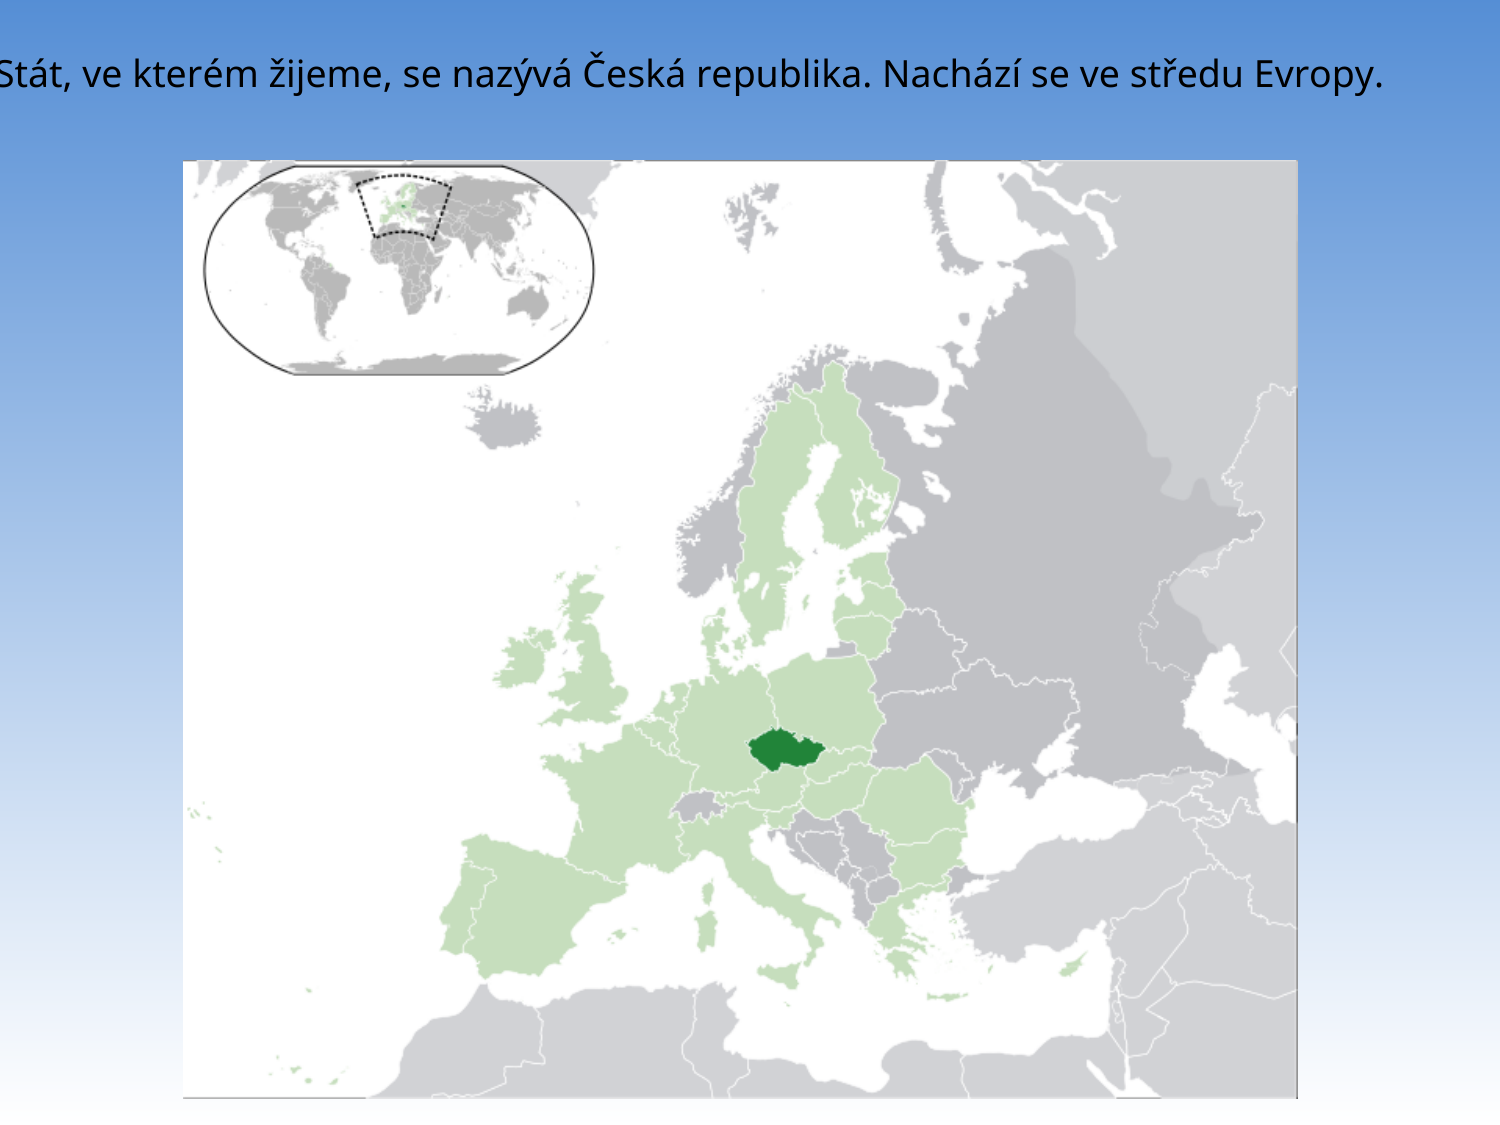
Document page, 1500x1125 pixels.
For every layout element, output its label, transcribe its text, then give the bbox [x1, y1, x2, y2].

text_box Stát, ve kterém žijeme, se nazývá Česká republika. Nachází se ve středu Evropy. [0, 42, 1401, 104]
picture [183, 160, 1298, 1099]
